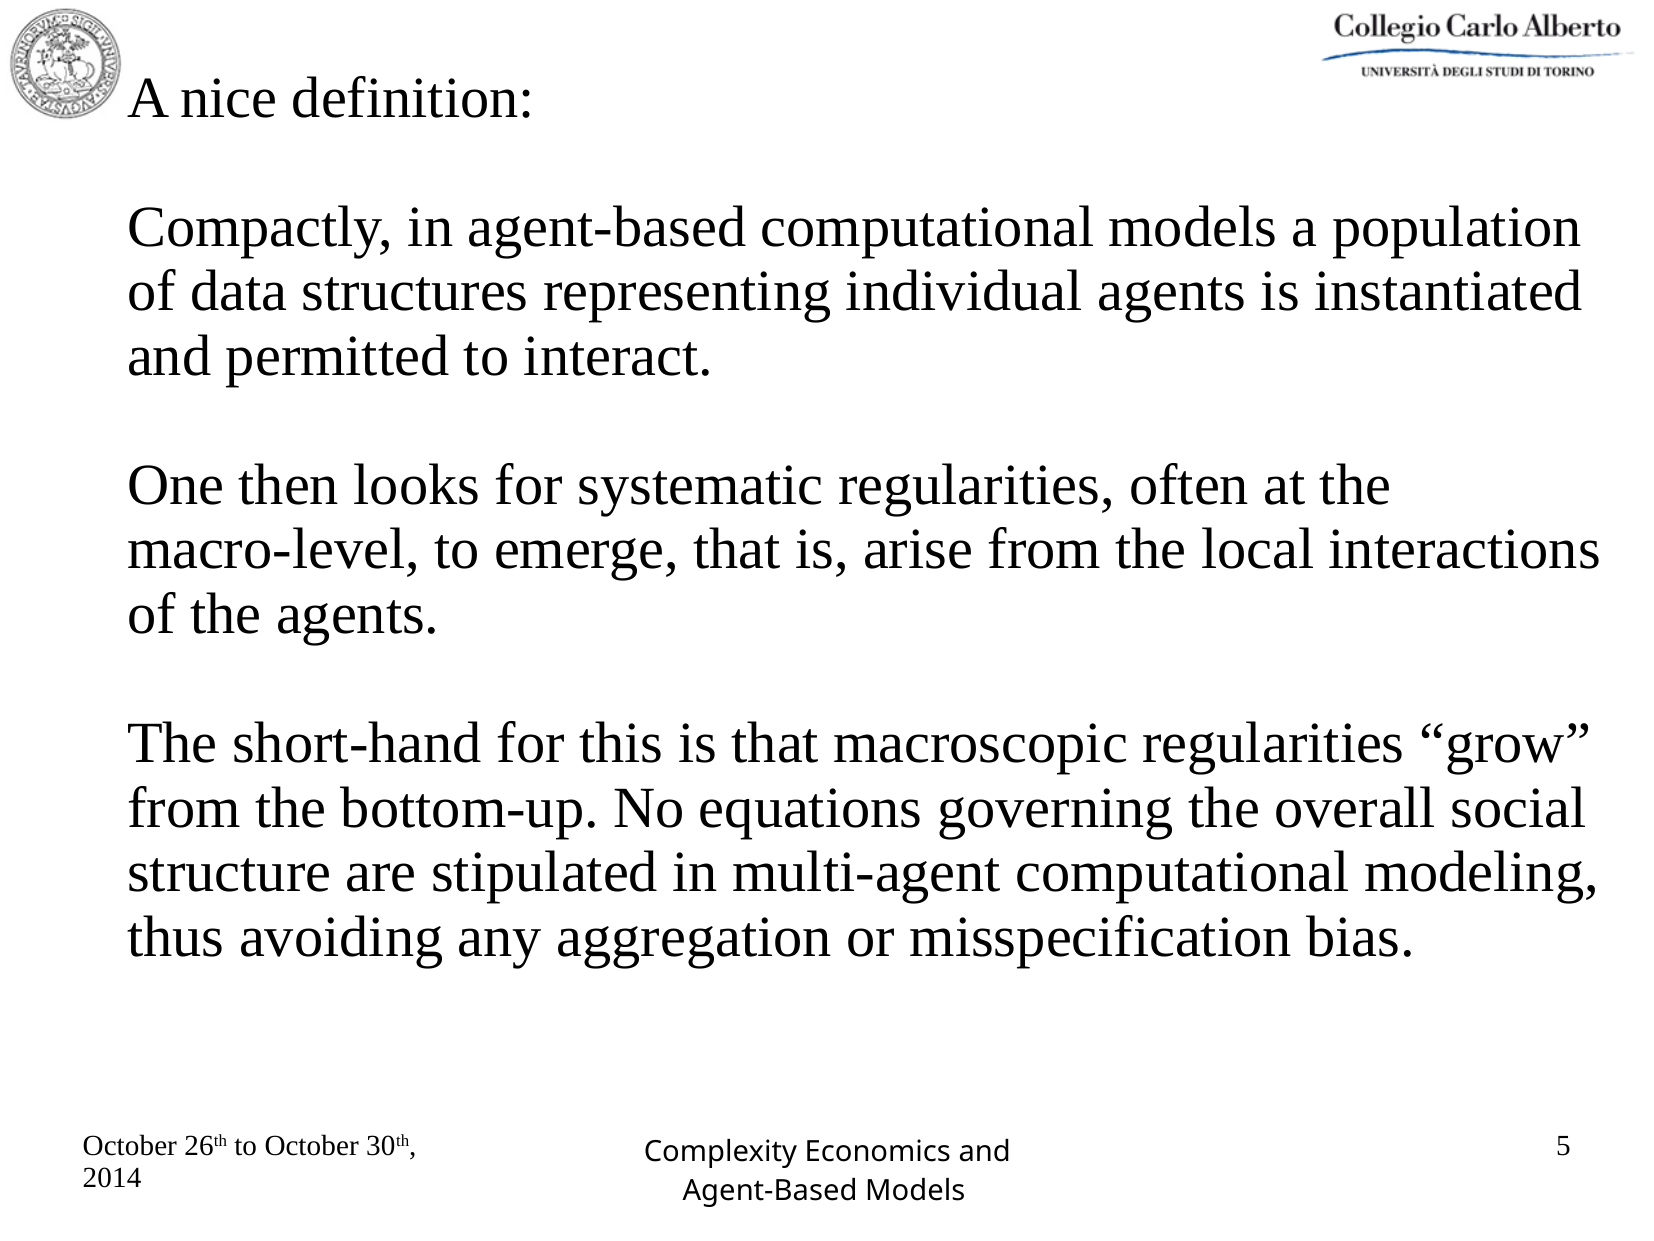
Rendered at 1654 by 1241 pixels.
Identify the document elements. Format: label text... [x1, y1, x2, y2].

text_box A nice definition: Compactly, in agent-based computational models a population of data structures representing individual agents is instantiated and permitted to interact. One then looks for systematic regularities, often at the macro-level, to emerge, that is, arise from the local interactions of the agents. The short-hand for this is that macroscopic regularities “grow” from the bottom-up. No equations governing the overall social structure are stipulated in multi-agent computational modeling, thus avoiding any aggregation or misspecification bias. [112, 57, 1635, 1041]
picture [5, 5, 125, 122]
picture [1312, 0, 1645, 92]
